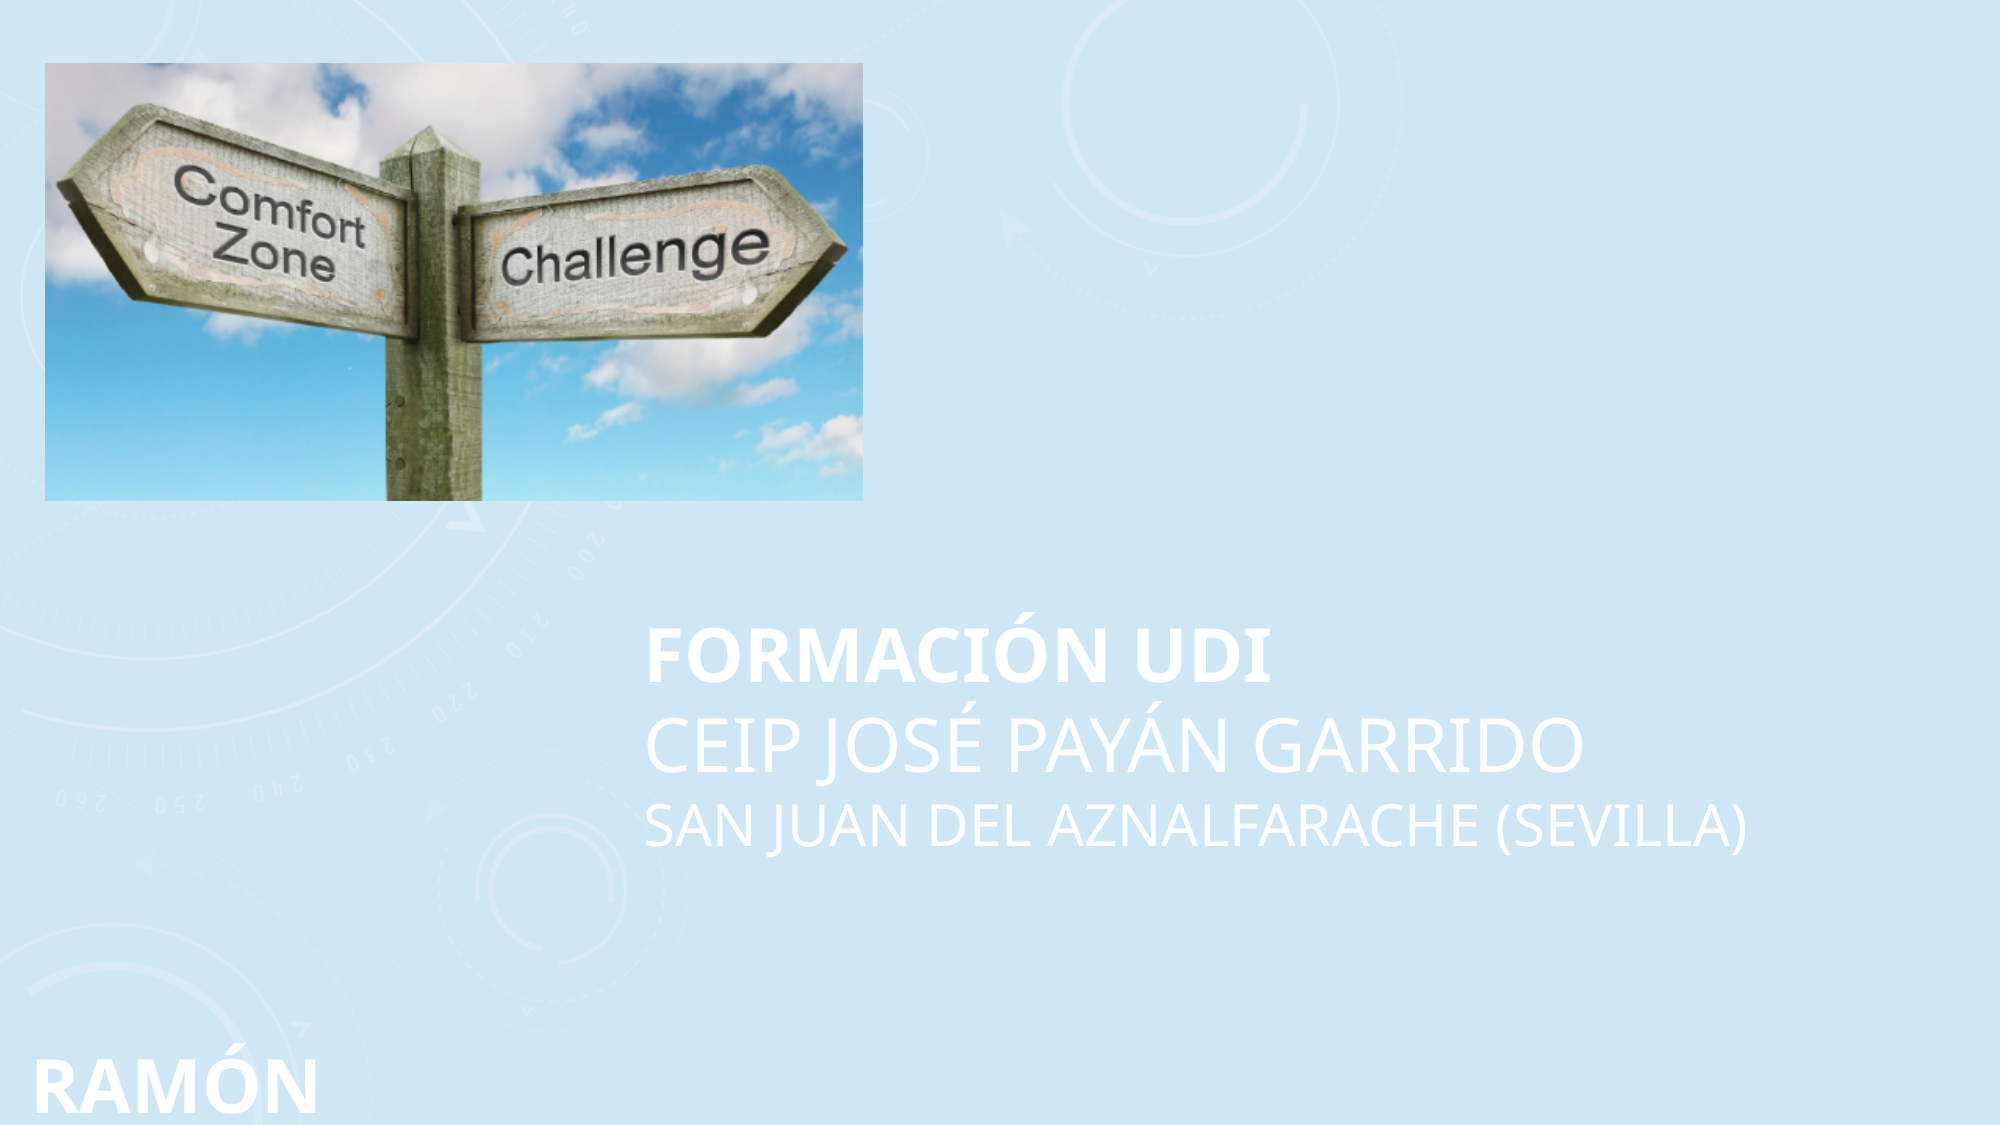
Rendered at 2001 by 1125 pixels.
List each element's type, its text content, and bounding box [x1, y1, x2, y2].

title FORMACIÓN UDI CEIP JOSÉ PAYÁN GARRIDO SAN JUAN DEL AZNALFARACHE (SEVILLA) [628, 600, 1810, 998]
subtitle RAMÓN SÁNCHEZ RAMOS [15, 1031, 454, 1096]
picture [0, 0, 2000, 1125]
